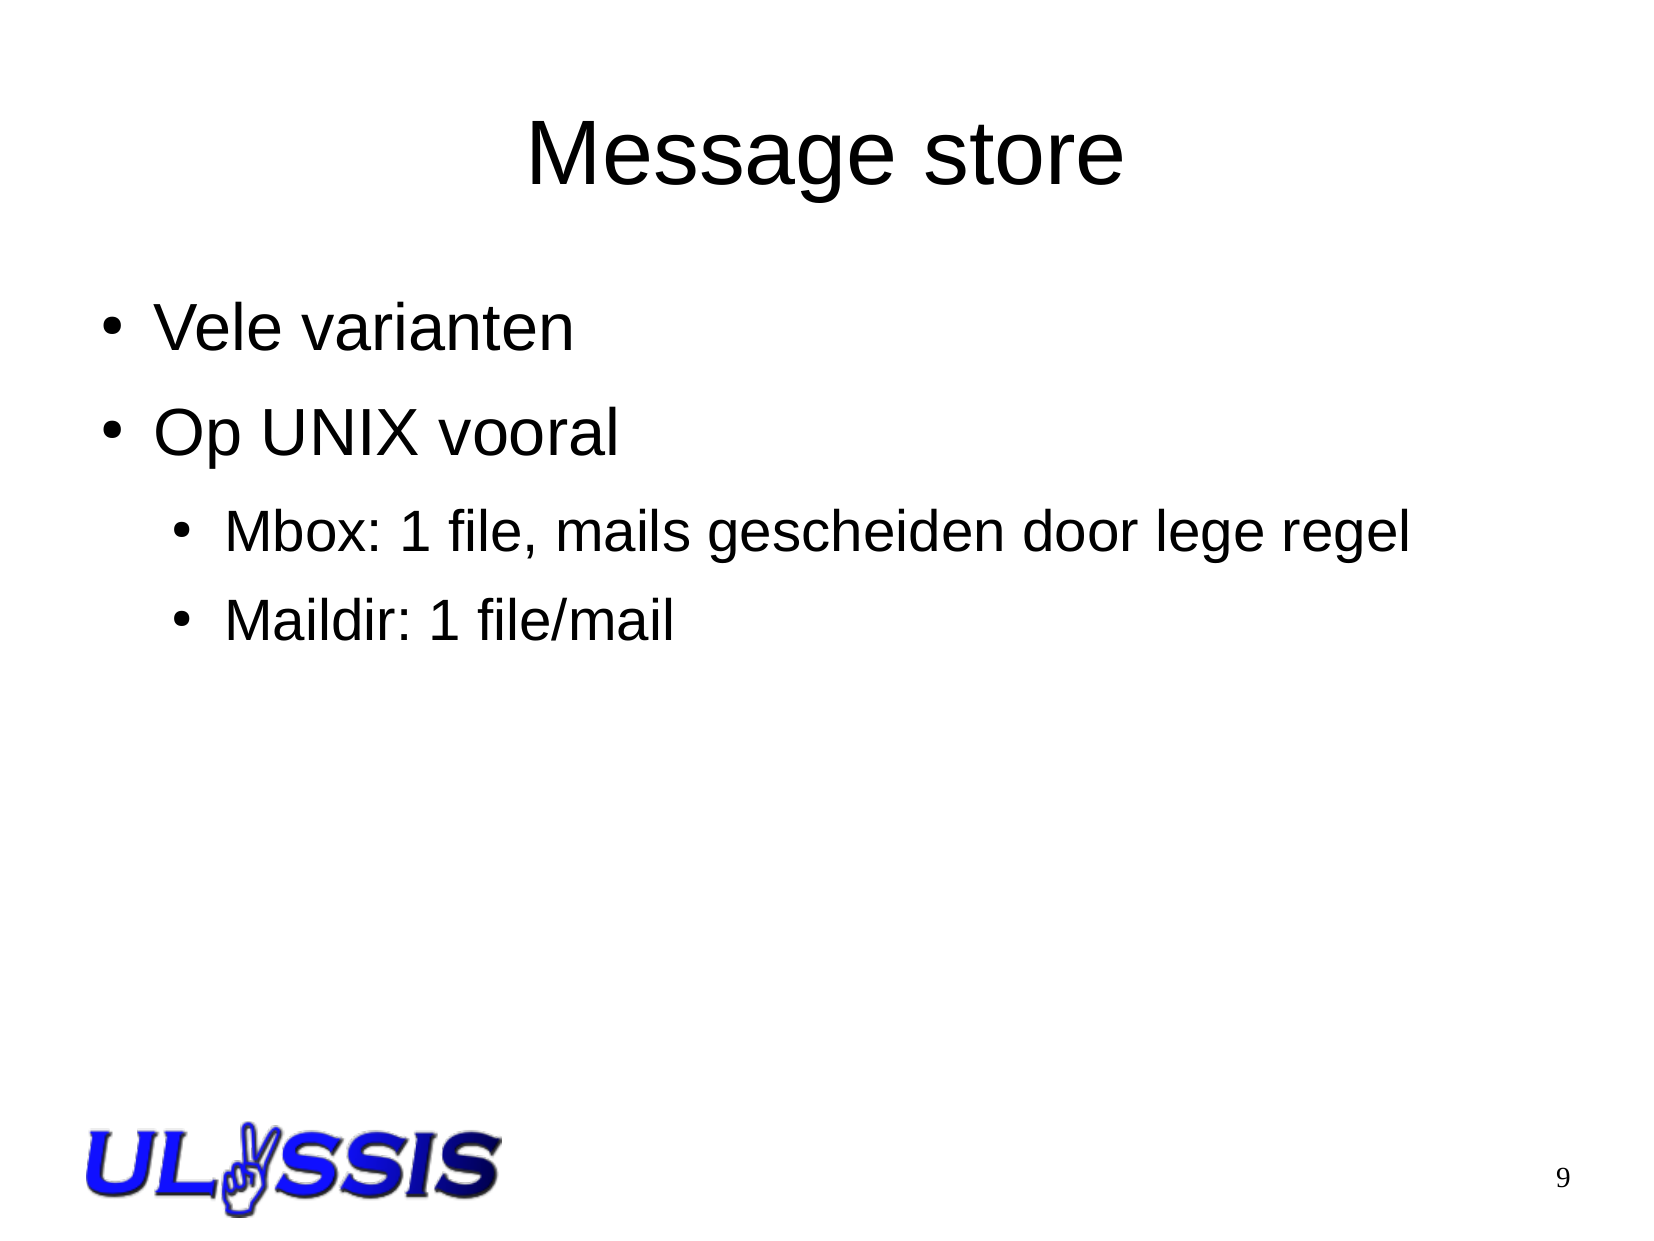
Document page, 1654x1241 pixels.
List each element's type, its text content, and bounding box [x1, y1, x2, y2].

title Message store [82, 49, 1571, 257]
picture [86, 1121, 502, 1218]
list Vele varianten Op UNIX vooral Mbox: 1 file, mails gescheiden door lege regel Maildir: 1 file/mail [82, 290, 1571, 1109]
